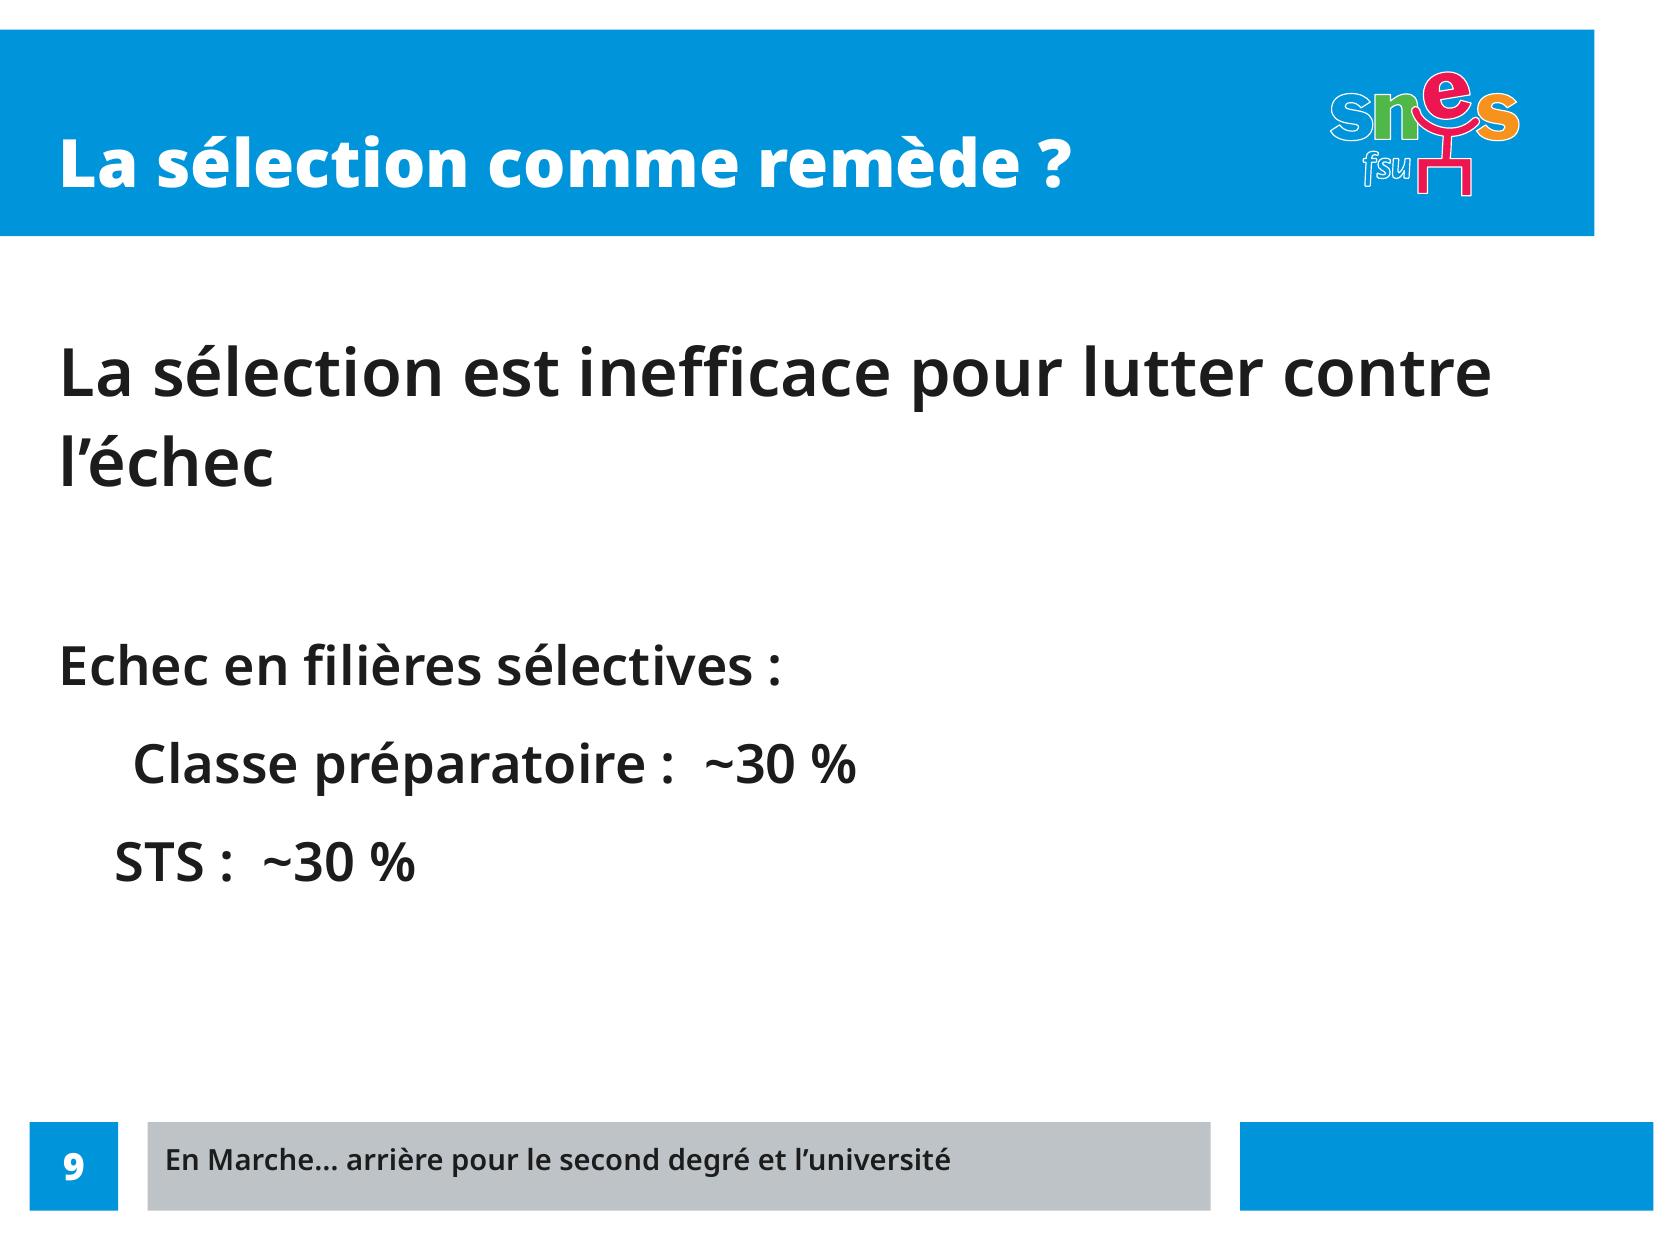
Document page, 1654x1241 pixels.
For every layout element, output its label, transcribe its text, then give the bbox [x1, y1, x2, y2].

title La sélection comme remède ? [59, 59, 1595, 207]
list La sélection est inefficace pour lutter contre l’échec Echec en filières sélectives : Classe préparatoire : ~30 % STS : ~30 % [59, 324, 1565, 1093]
list En Marche… arrière pour le second degré et l’université [164, 1139, 1183, 1217]
